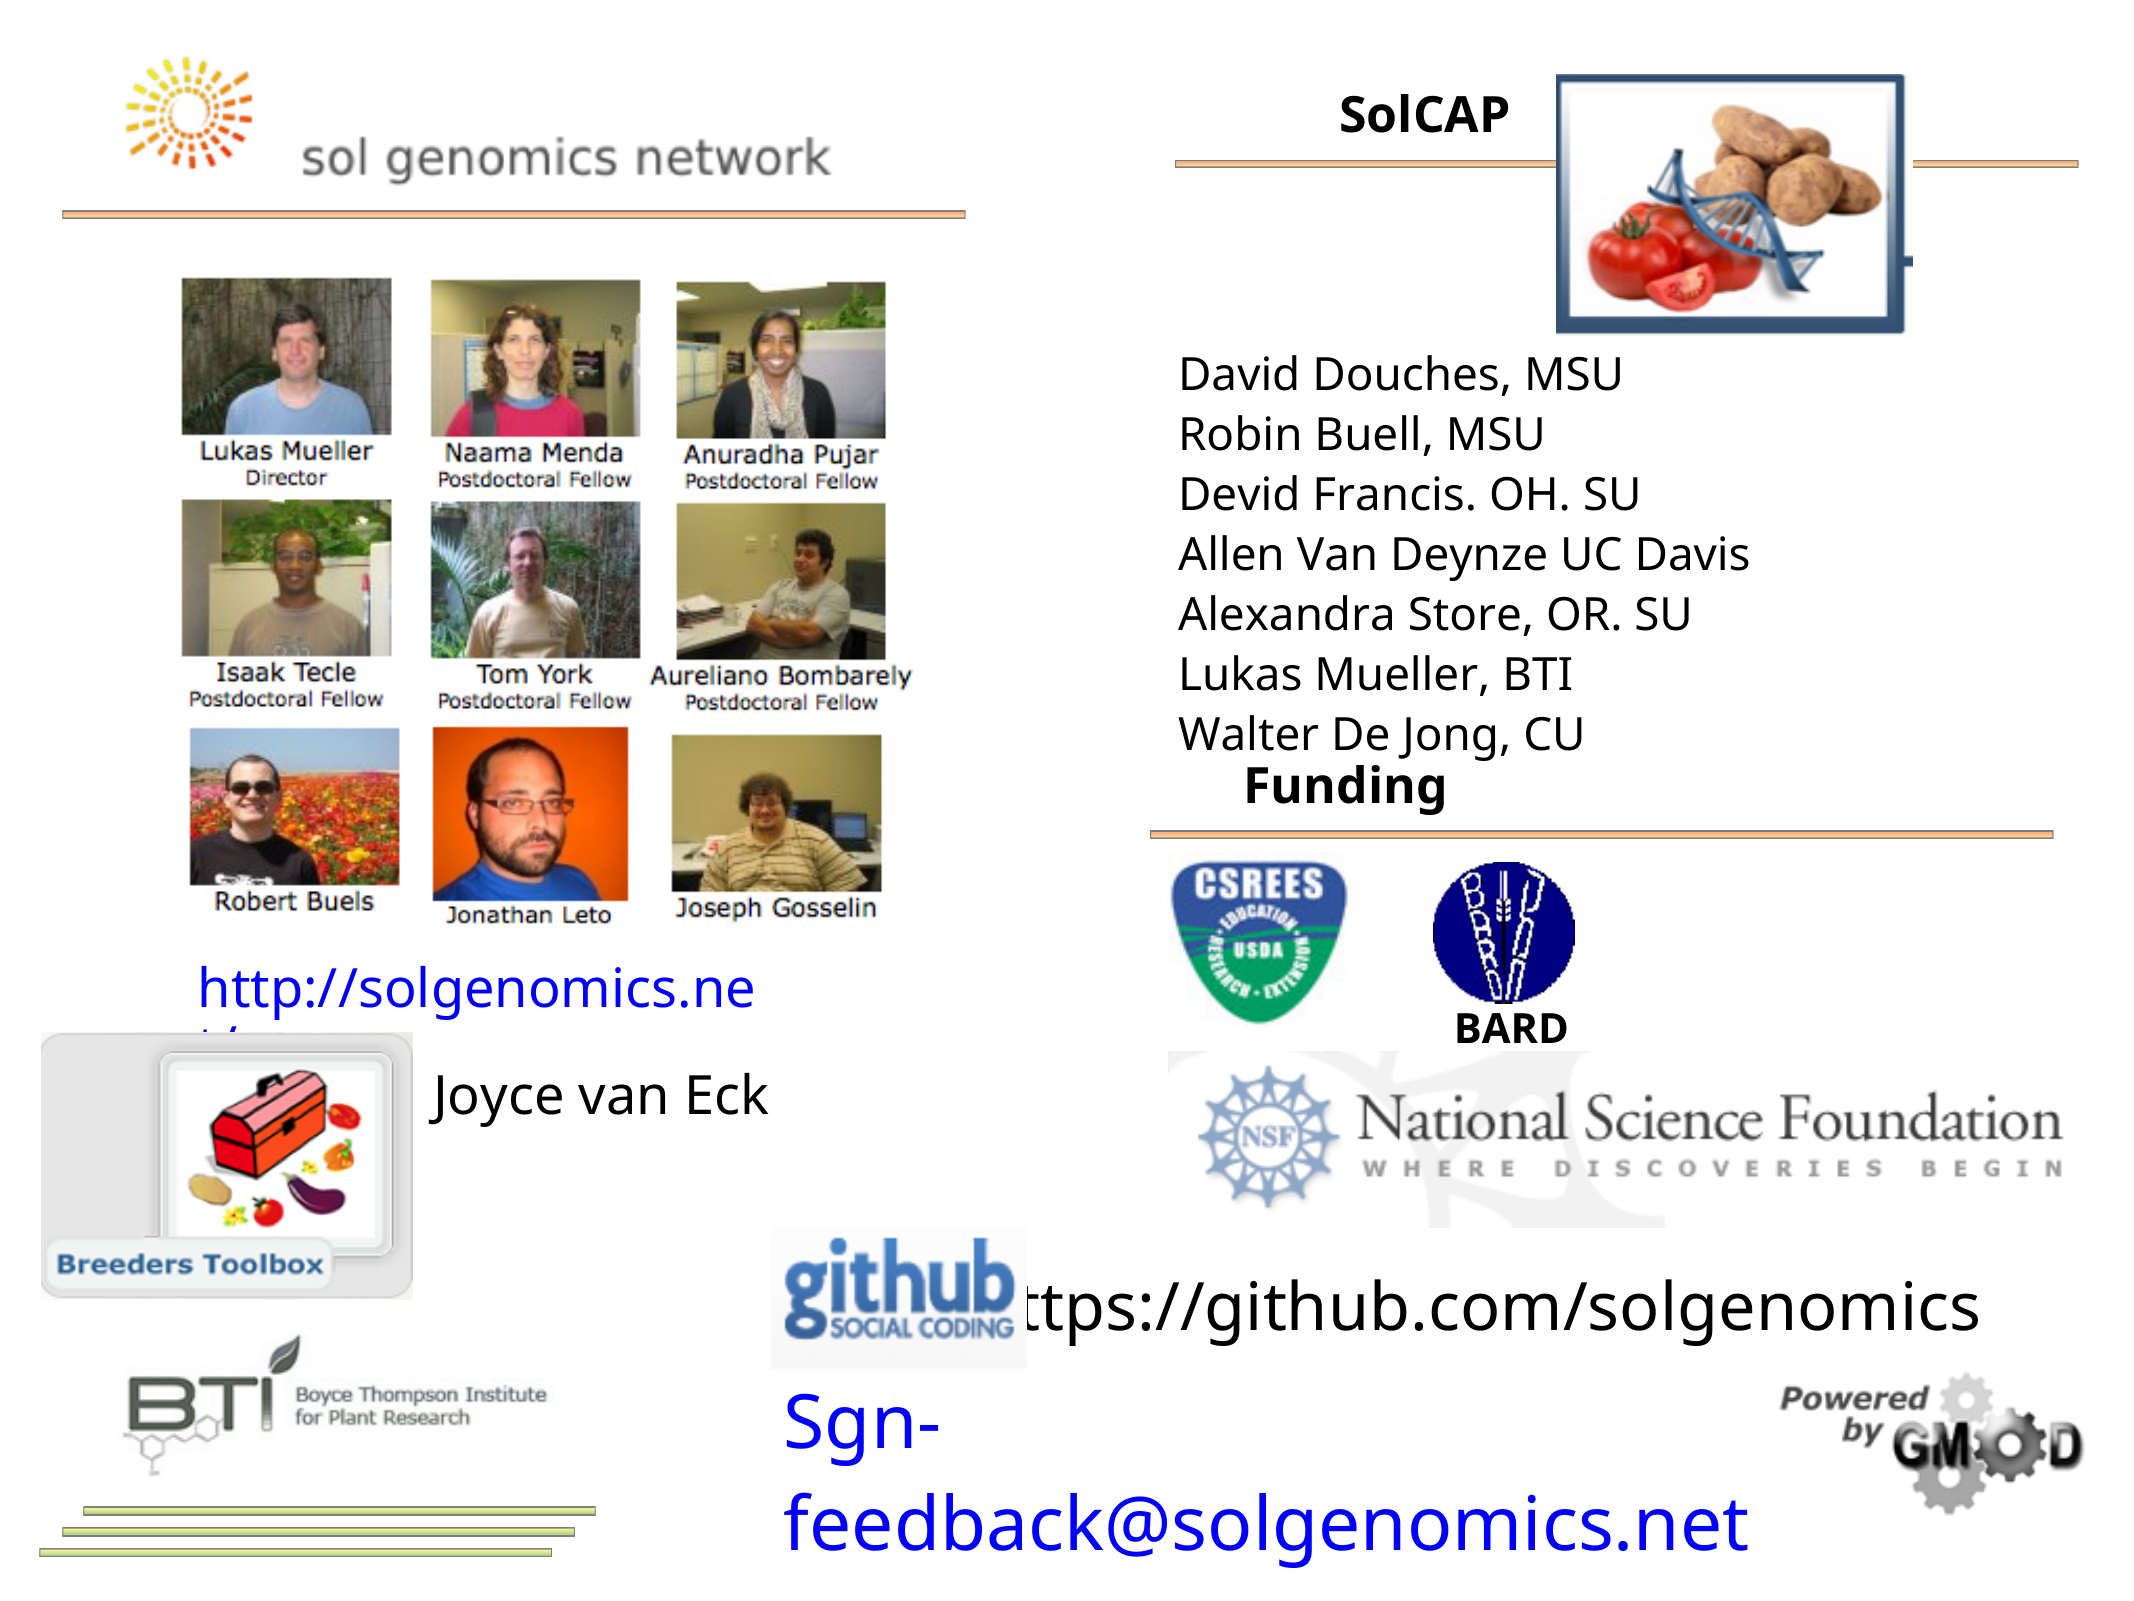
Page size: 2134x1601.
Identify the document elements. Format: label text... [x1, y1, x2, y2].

picture [1168, 1051, 2084, 1228]
picture [1556, 74, 1913, 338]
text_box SolCAP [1125, 69, 1651, 173]
text_box Funding [1114, 740, 1503, 845]
picture [149, 262, 932, 938]
text_box [39, 1548, 552, 1557]
text_box BARD [1418, 989, 1605, 1067]
text_box [83, 1506, 596, 1516]
text_box David Douches, MSU Robin Buell, MSU Devid Francis. OH. SU Allen Van Deynze UC Davis Alexandra Store, OR. SU Lukas Mueller, BTI Walter De Jong, CU [1163, 335, 1790, 706]
text_box [1913, 160, 2079, 168]
text_box Joyce van Eck [418, 1050, 794, 1163]
text_box [1175, 160, 1556, 168]
picture [1433, 862, 1575, 989]
text_box http://solgenomics.net/ [183, 941, 788, 1082]
picture [771, 1226, 1027, 1369]
picture [1772, 1358, 2114, 1539]
text_box [62, 1527, 575, 1537]
text_box [1150, 830, 2054, 839]
text_box [62, 210, 966, 219]
text_box https://github.com/solgenomics [917, 1253, 2041, 1370]
text_box Sgn-feedback@solgenomics.net [768, 1360, 1772, 1507]
picture [116, 43, 842, 188]
picture [41, 1032, 413, 1300]
picture [118, 1333, 561, 1480]
picture [1167, 852, 1353, 1027]
